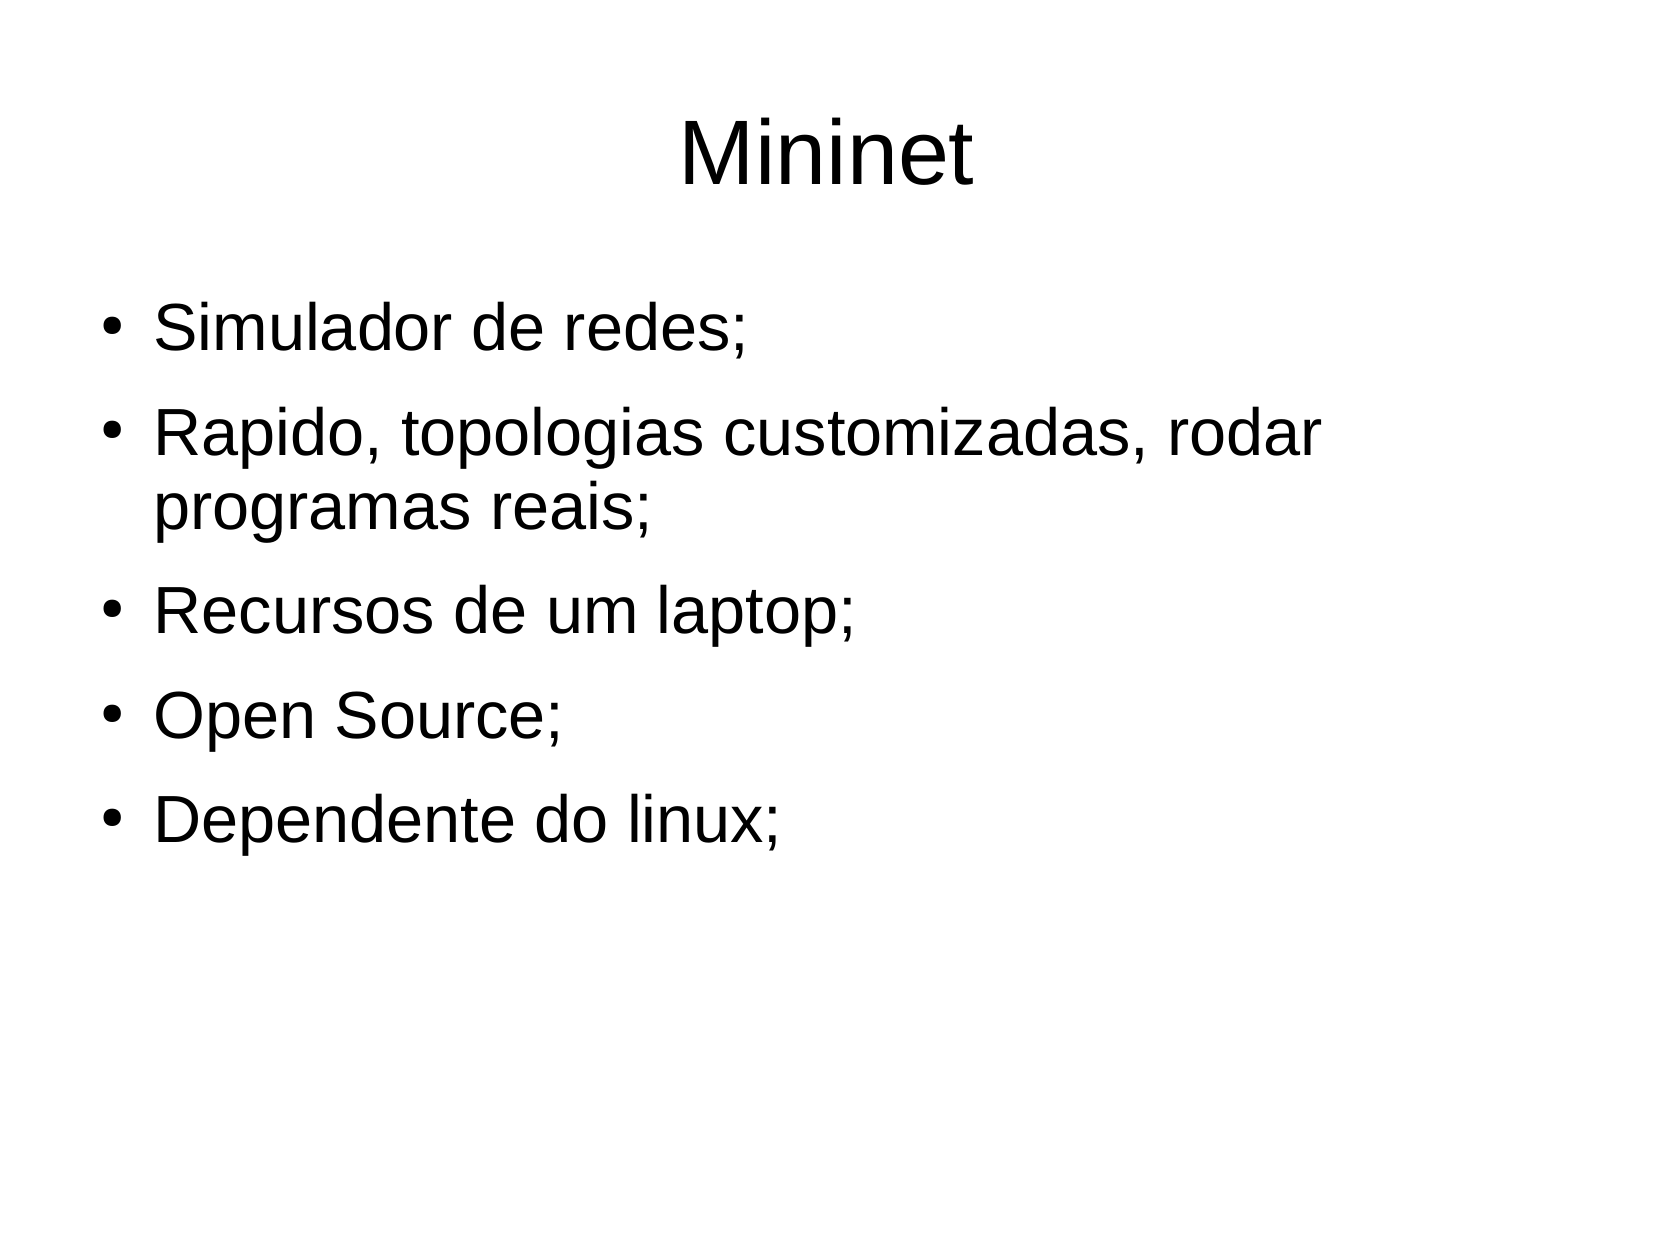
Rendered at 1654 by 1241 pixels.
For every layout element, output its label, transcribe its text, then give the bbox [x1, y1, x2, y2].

title Mininet [82, 49, 1571, 257]
list Simulador de redes; Rapido, topologias customizadas, rodar programas reais; Recursos de um laptop; Open Source; Dependente do linux; [82, 290, 1571, 1010]
